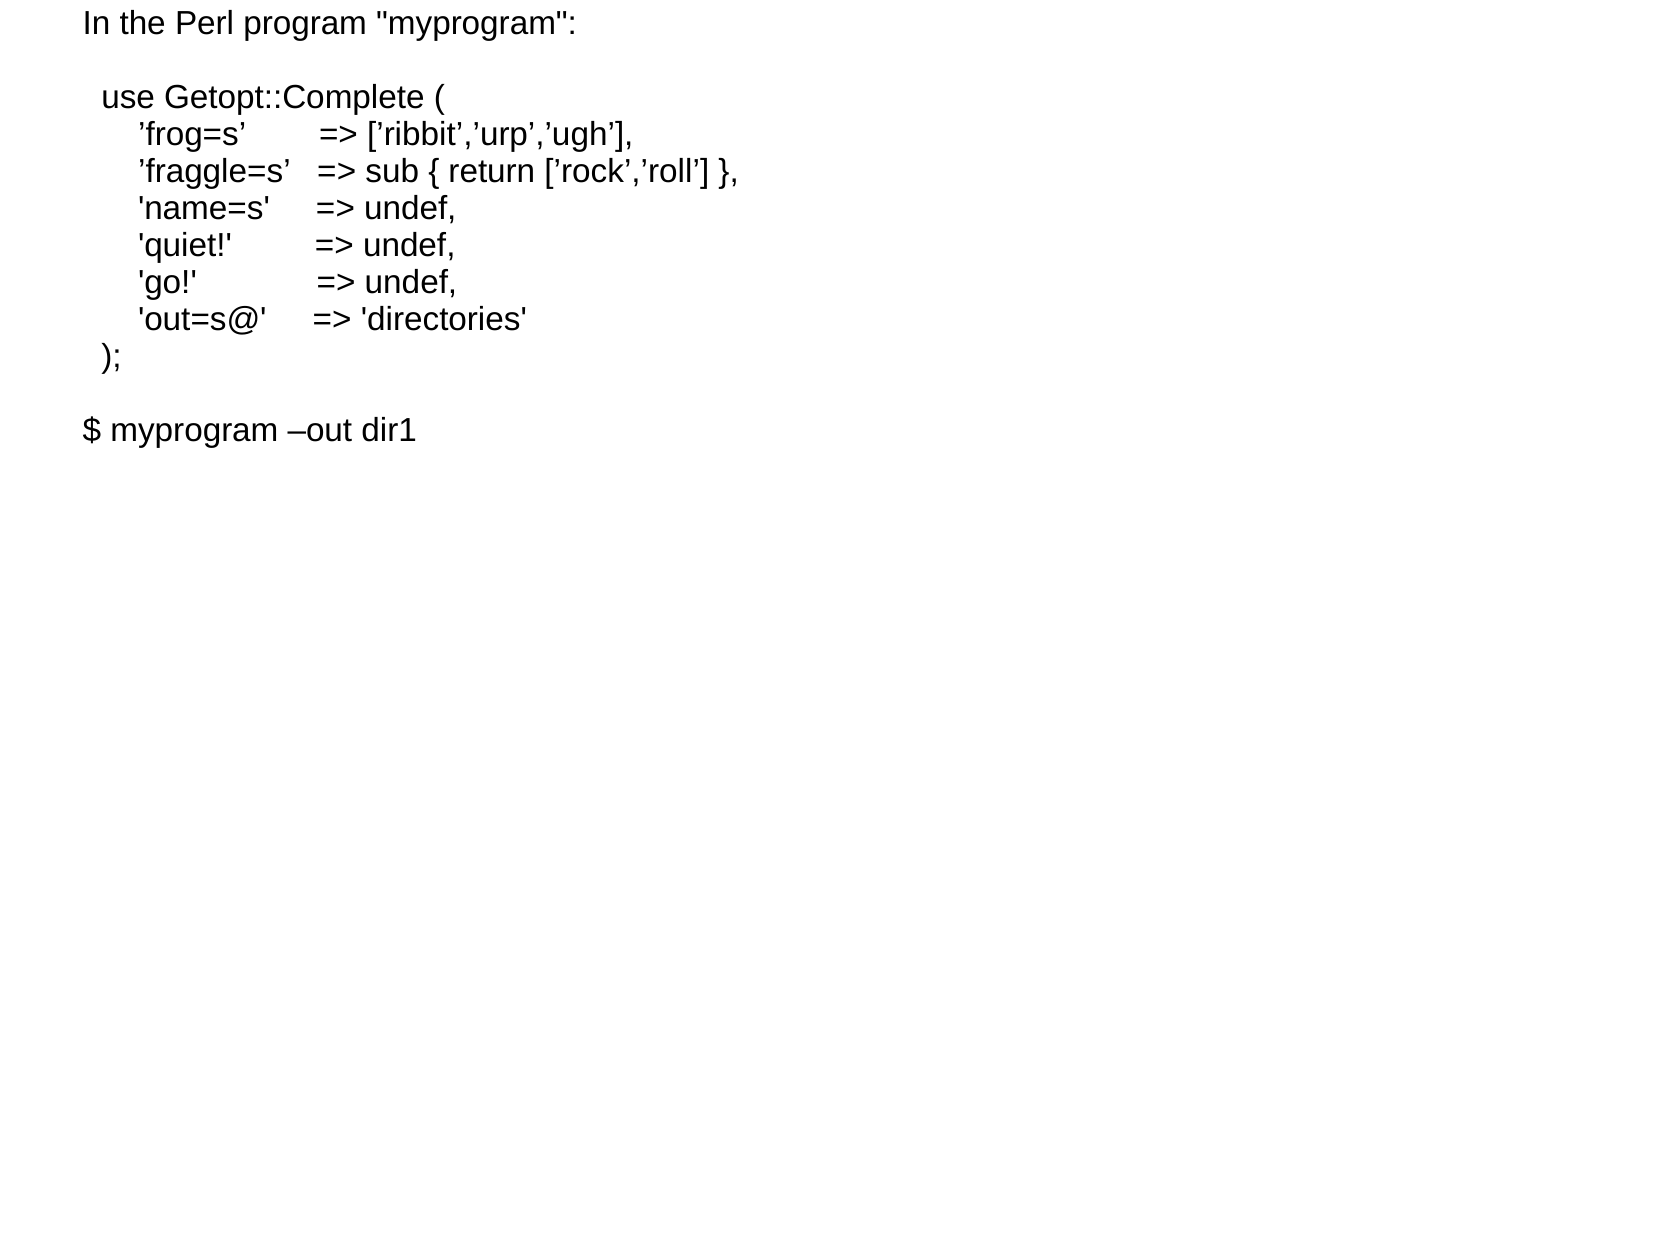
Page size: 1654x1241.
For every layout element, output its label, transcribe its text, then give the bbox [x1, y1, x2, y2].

subtitle In the Perl program "myprogram": use Getopt::Complete ( ’frog=s’ => [’ribbit’,’urp’,’ugh’], ’fraggle=s’ => sub { return [’rock’,’roll’] }, 'name=s' => undef, 'quiet!' => undef, 'go!' => undef, 'out=s@' => 'directories' ); $ myprogram –out dir1 [82, 4, 1571, 1064]
